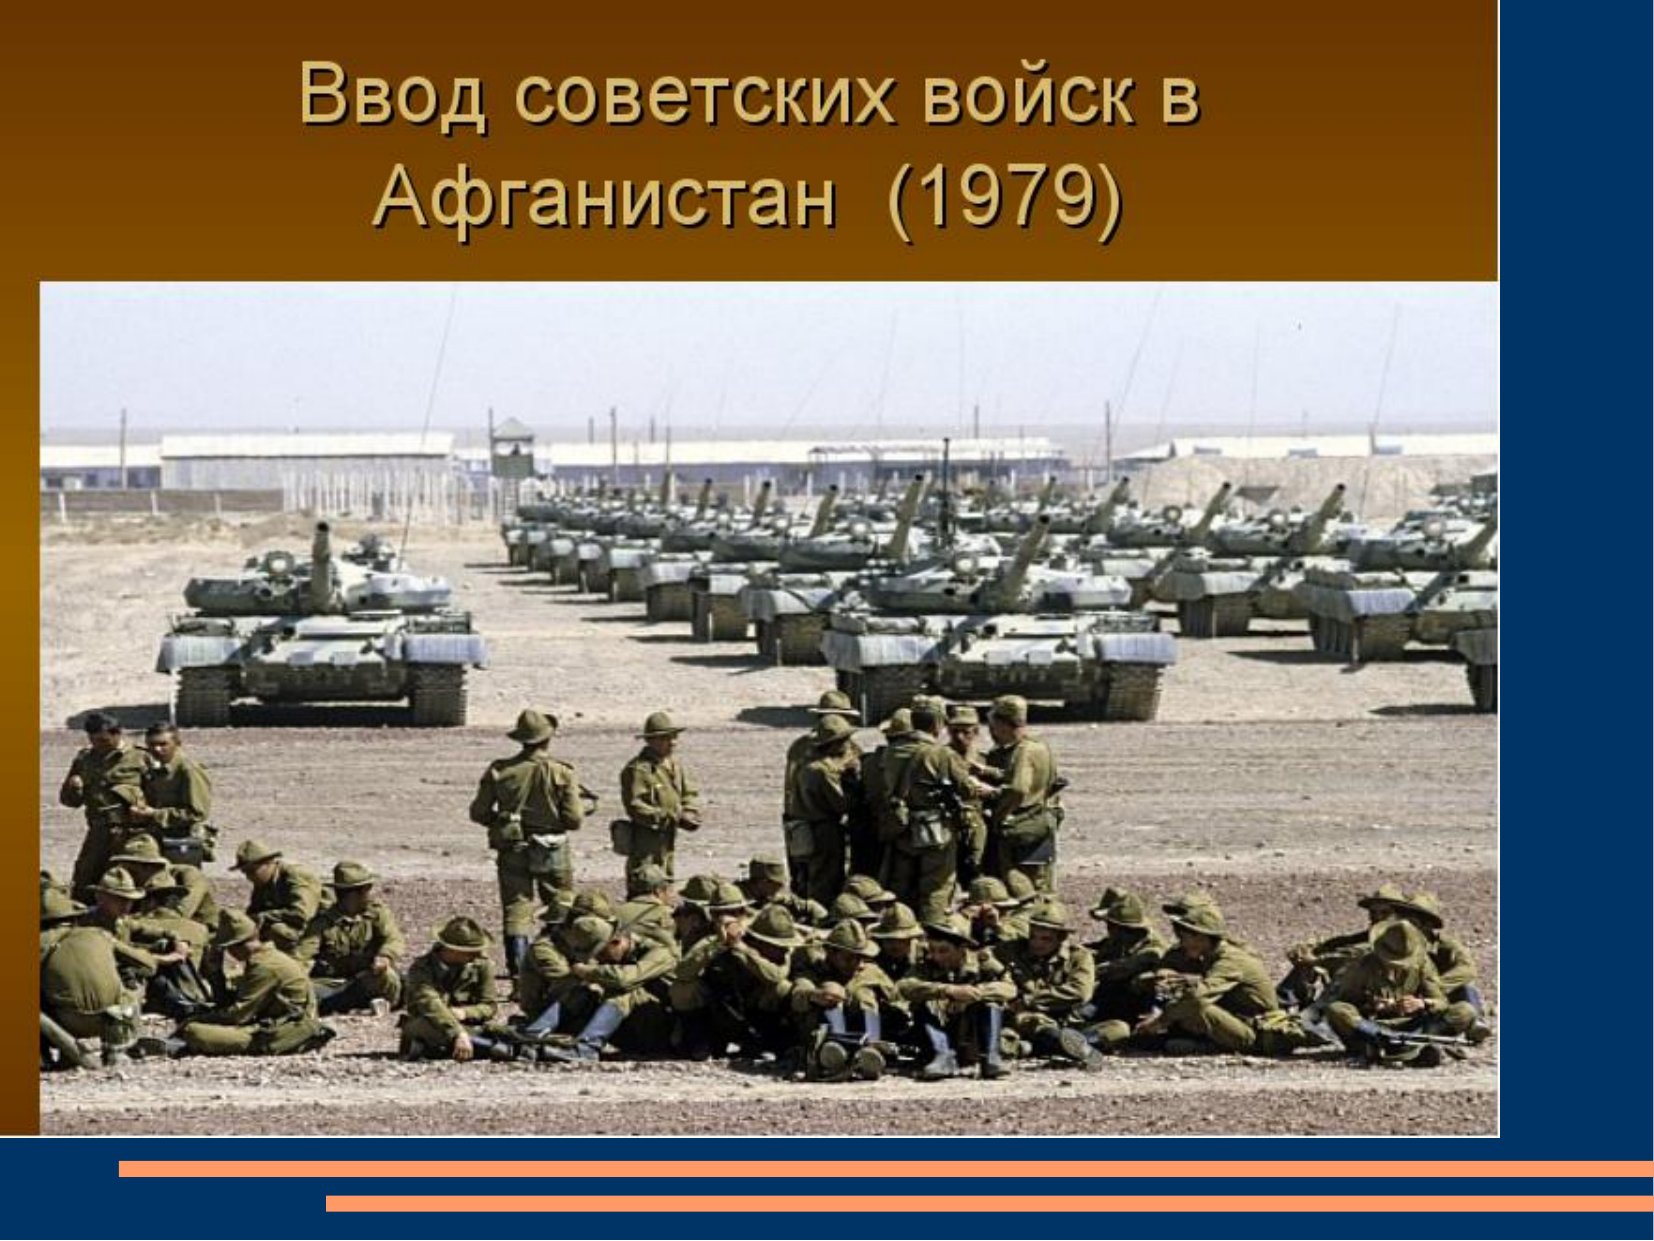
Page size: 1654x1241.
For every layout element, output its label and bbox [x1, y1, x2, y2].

picture [0, 0, 1500, 1138]
